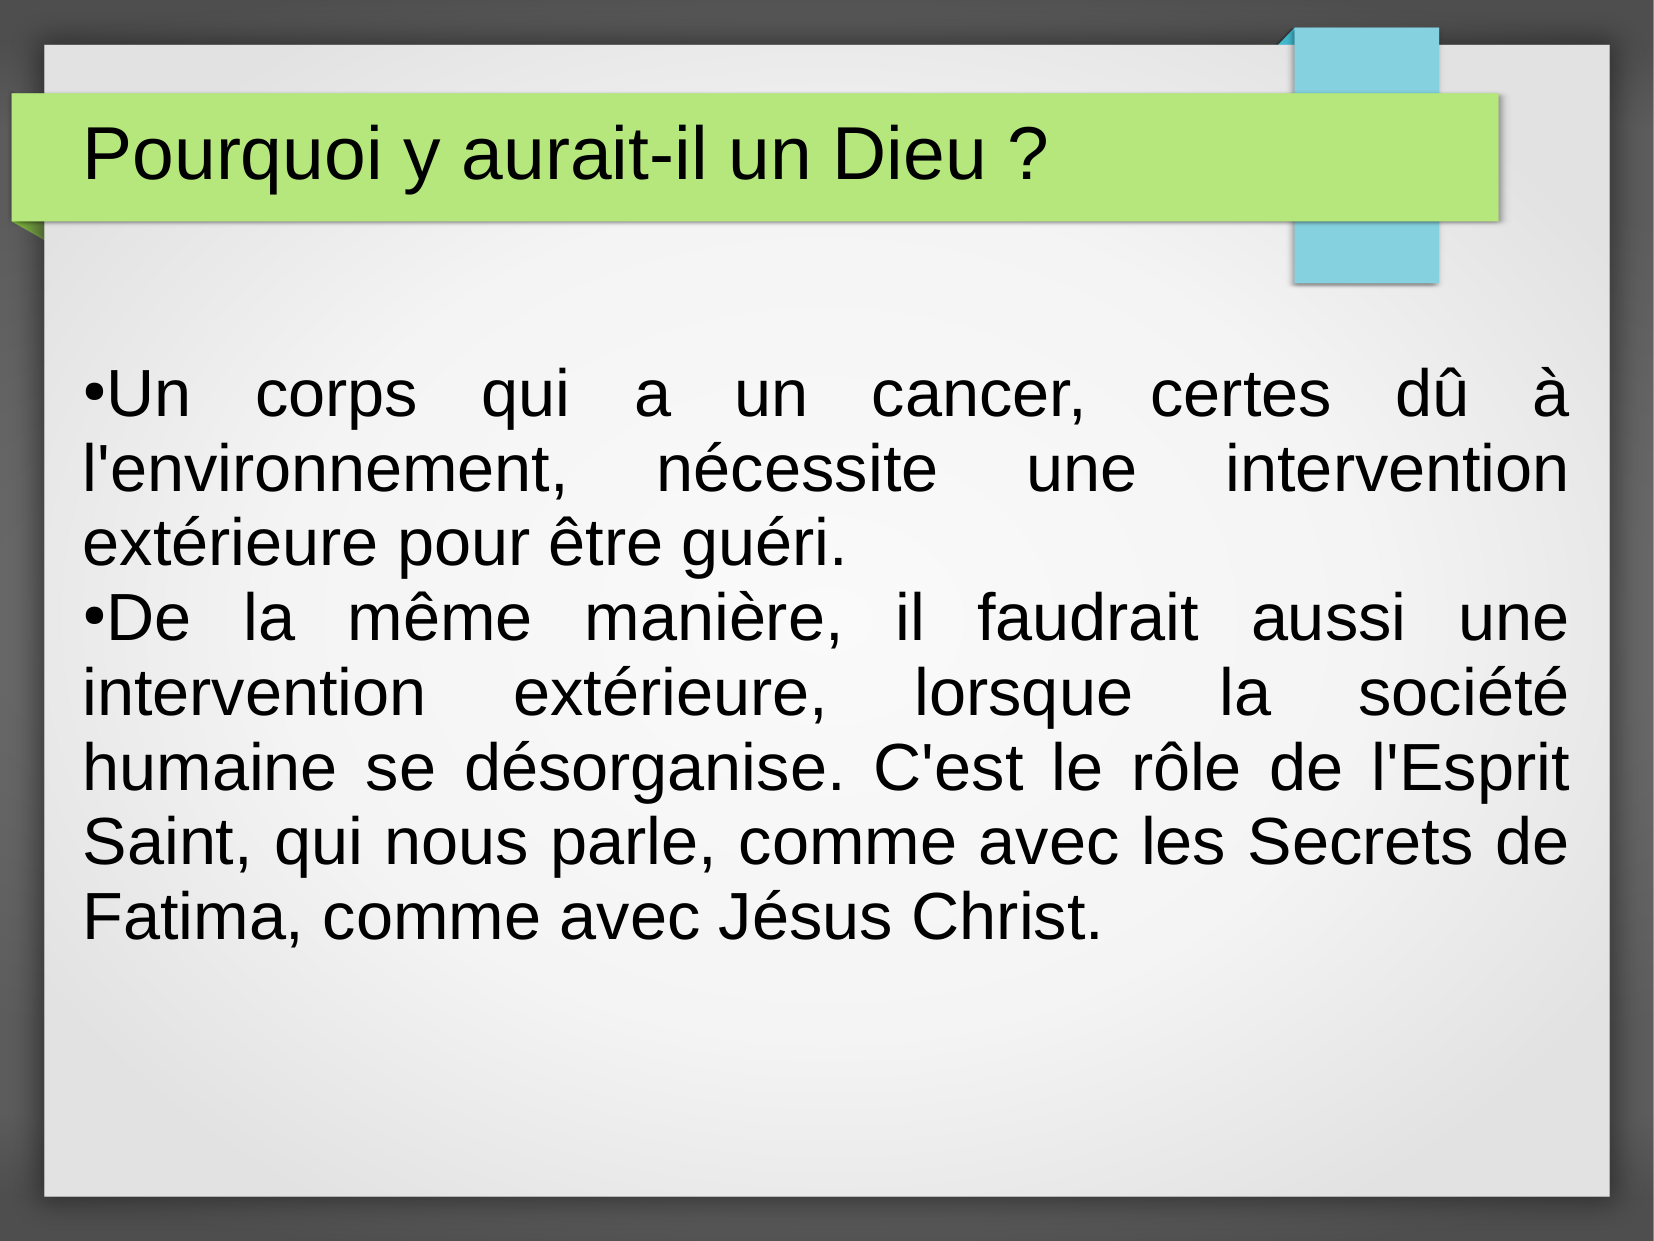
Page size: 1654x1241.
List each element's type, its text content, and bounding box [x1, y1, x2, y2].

title Pourquoi y aurait-il un Dieu ? [82, 94, 1264, 213]
picture [0, 0, 1654, 1241]
subtitle Un corps qui a un cancer, certes dû à l'environnement, nécessite une intervention extérieure pour être guéri. De la même manière, il faudrait aussi une intervention extérieure, lorsque la société humaine se désorganise. C'est le rôle de l'Esprit Saint, qui nous parle, comme avec les Secrets de Fatima, comme avec Jésus Christ. [82, 295, 1571, 1015]
